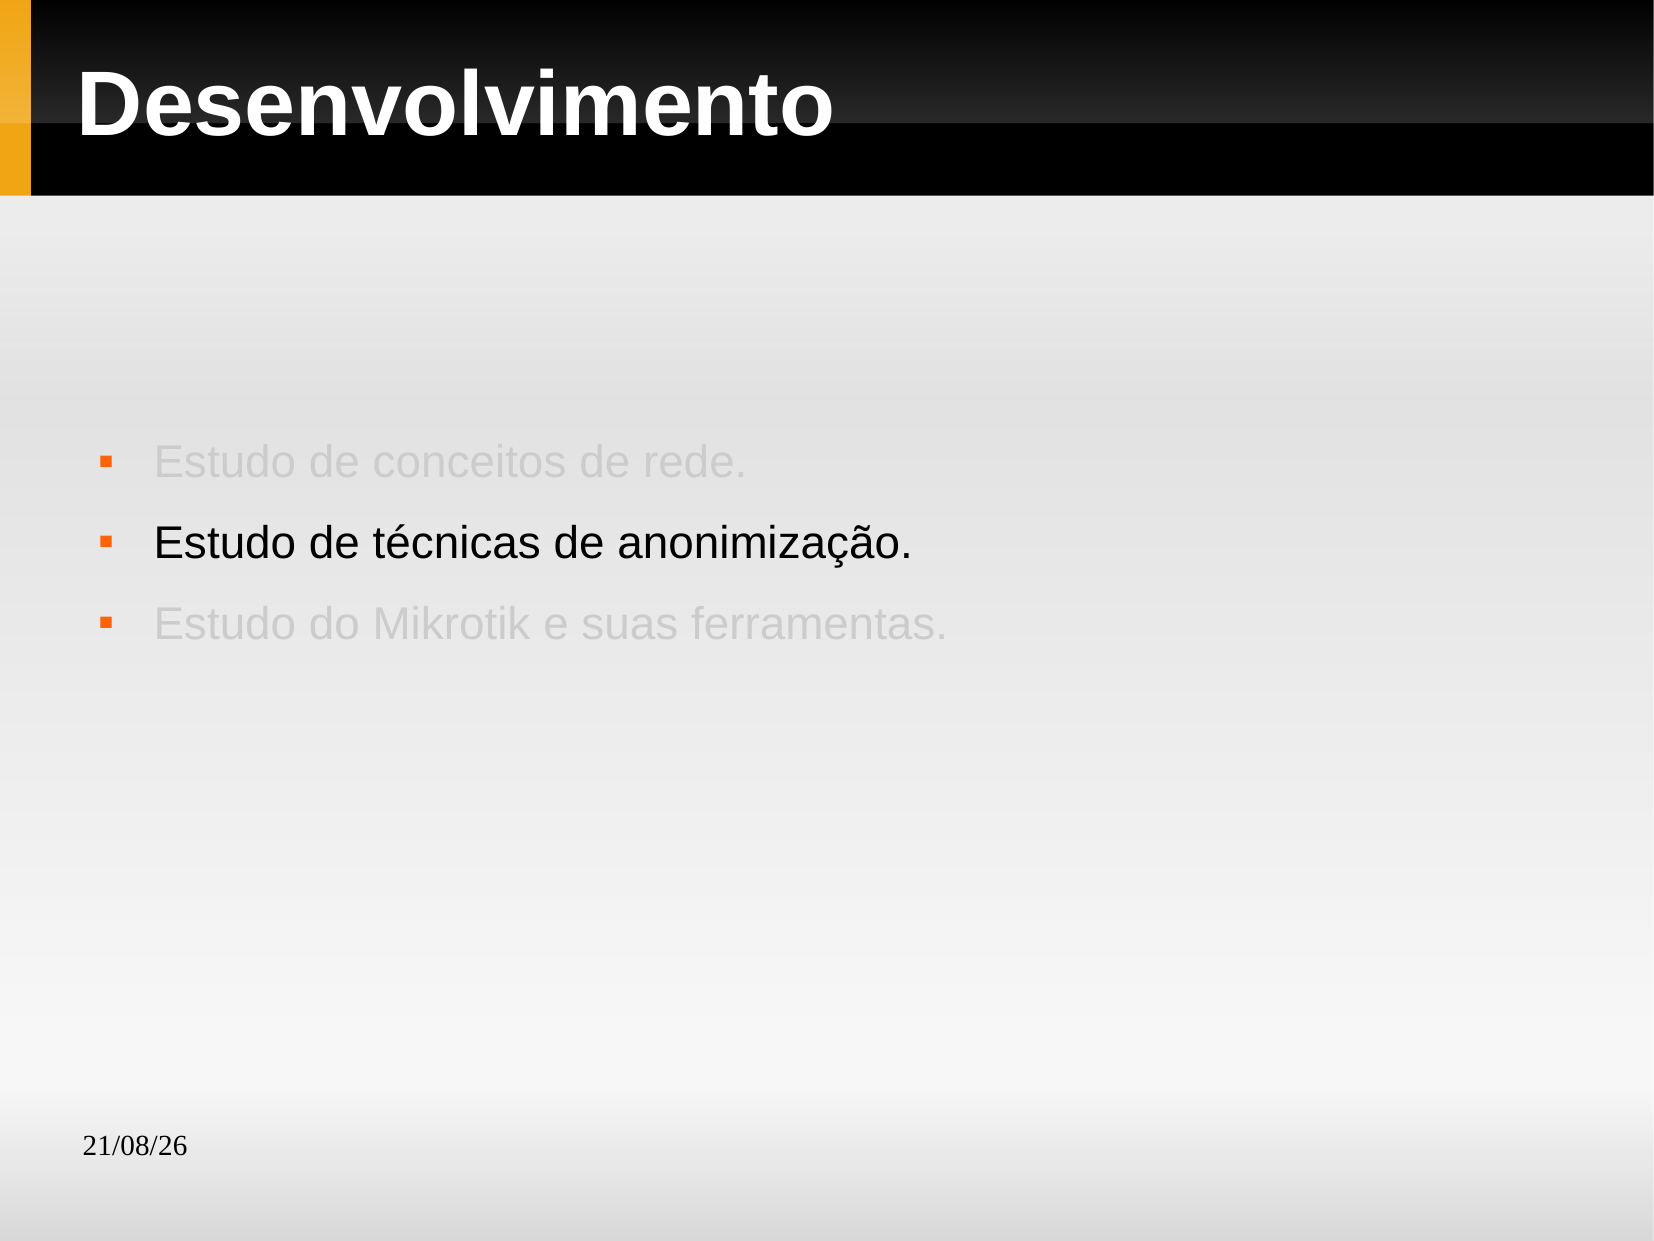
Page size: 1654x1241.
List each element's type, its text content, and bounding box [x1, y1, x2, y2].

title Desenvolvimento [76, 7, 1565, 200]
list Estudo de conceitos de rede. Estudo de técnicas de anonimização. Estudo do Mikrotik e suas ferramentas. [82, 436, 1571, 1241]
picture [0, 0, 1654, 1241]
